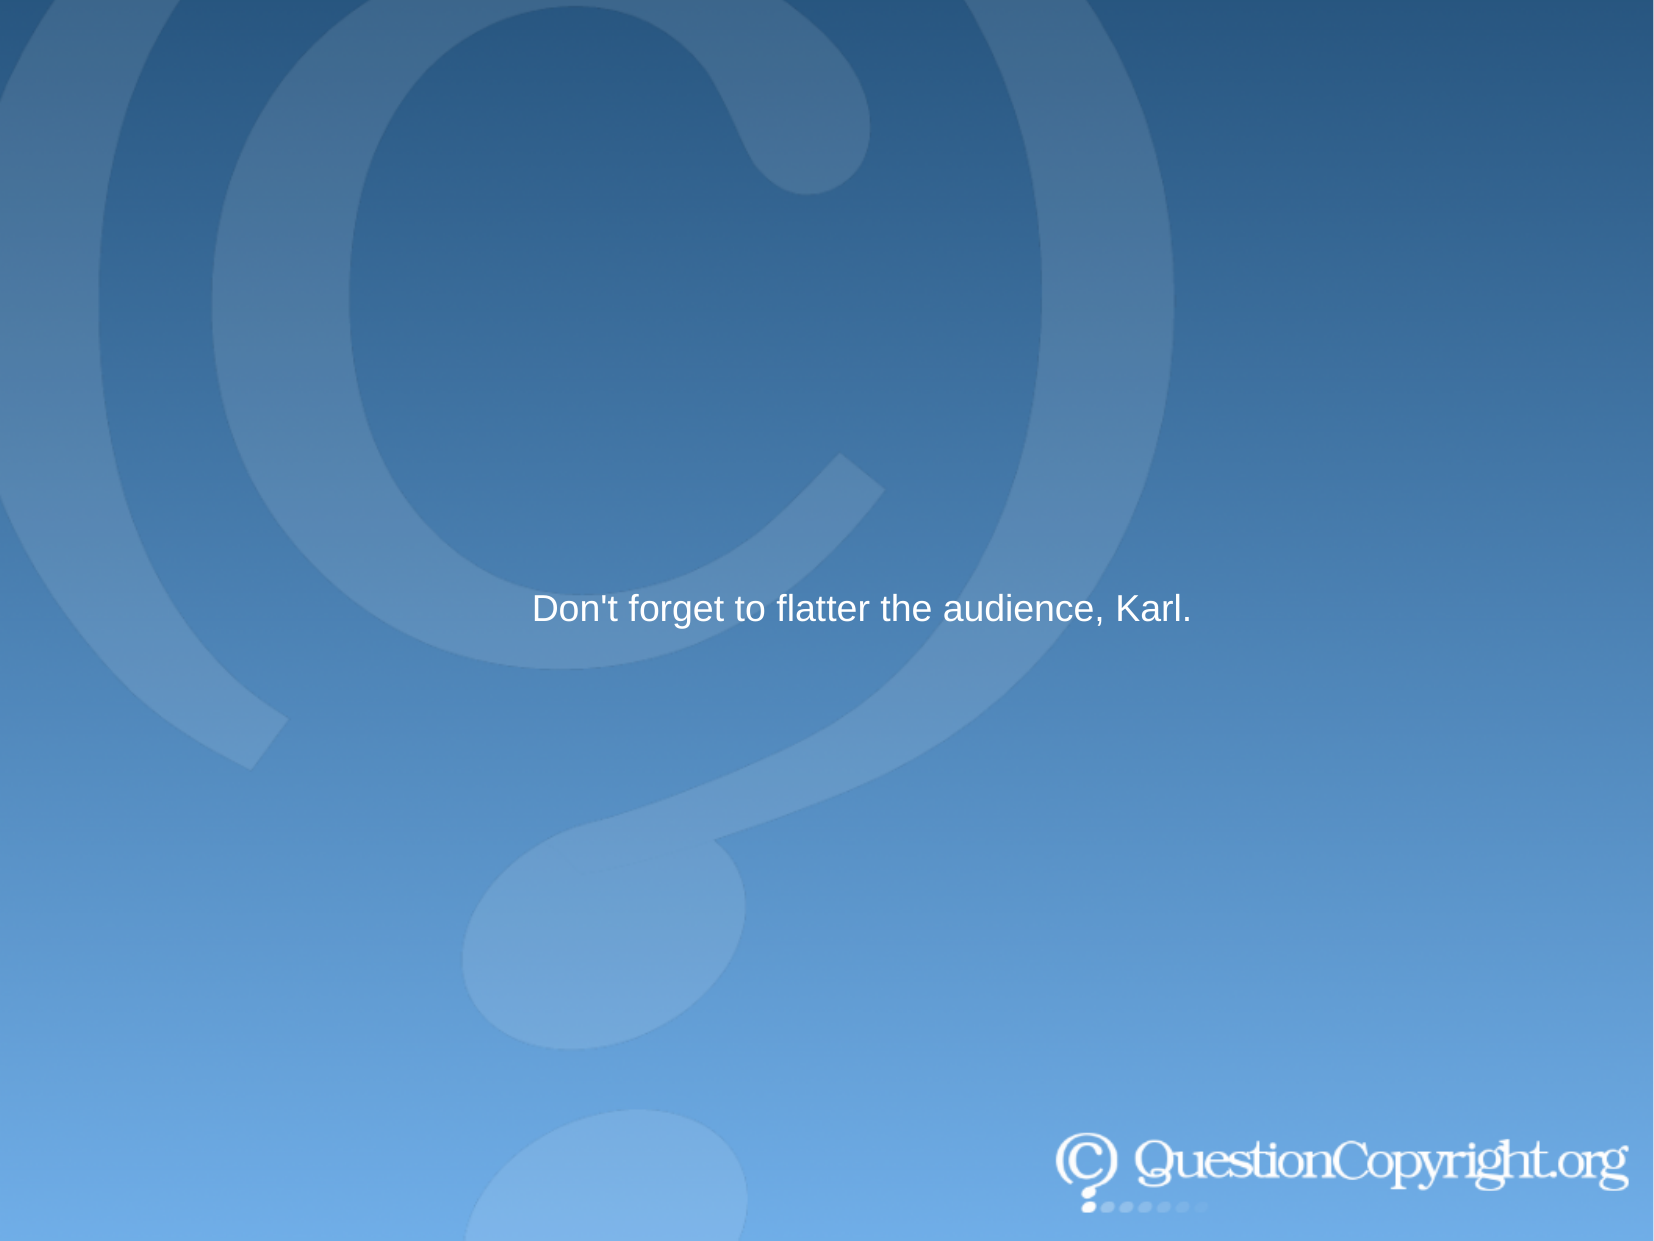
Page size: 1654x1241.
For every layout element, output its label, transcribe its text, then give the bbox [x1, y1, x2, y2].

text_box Don't forget to flatter the audience, Karl. [517, 580, 1208, 642]
picture [0, 0, 1654, 1241]
